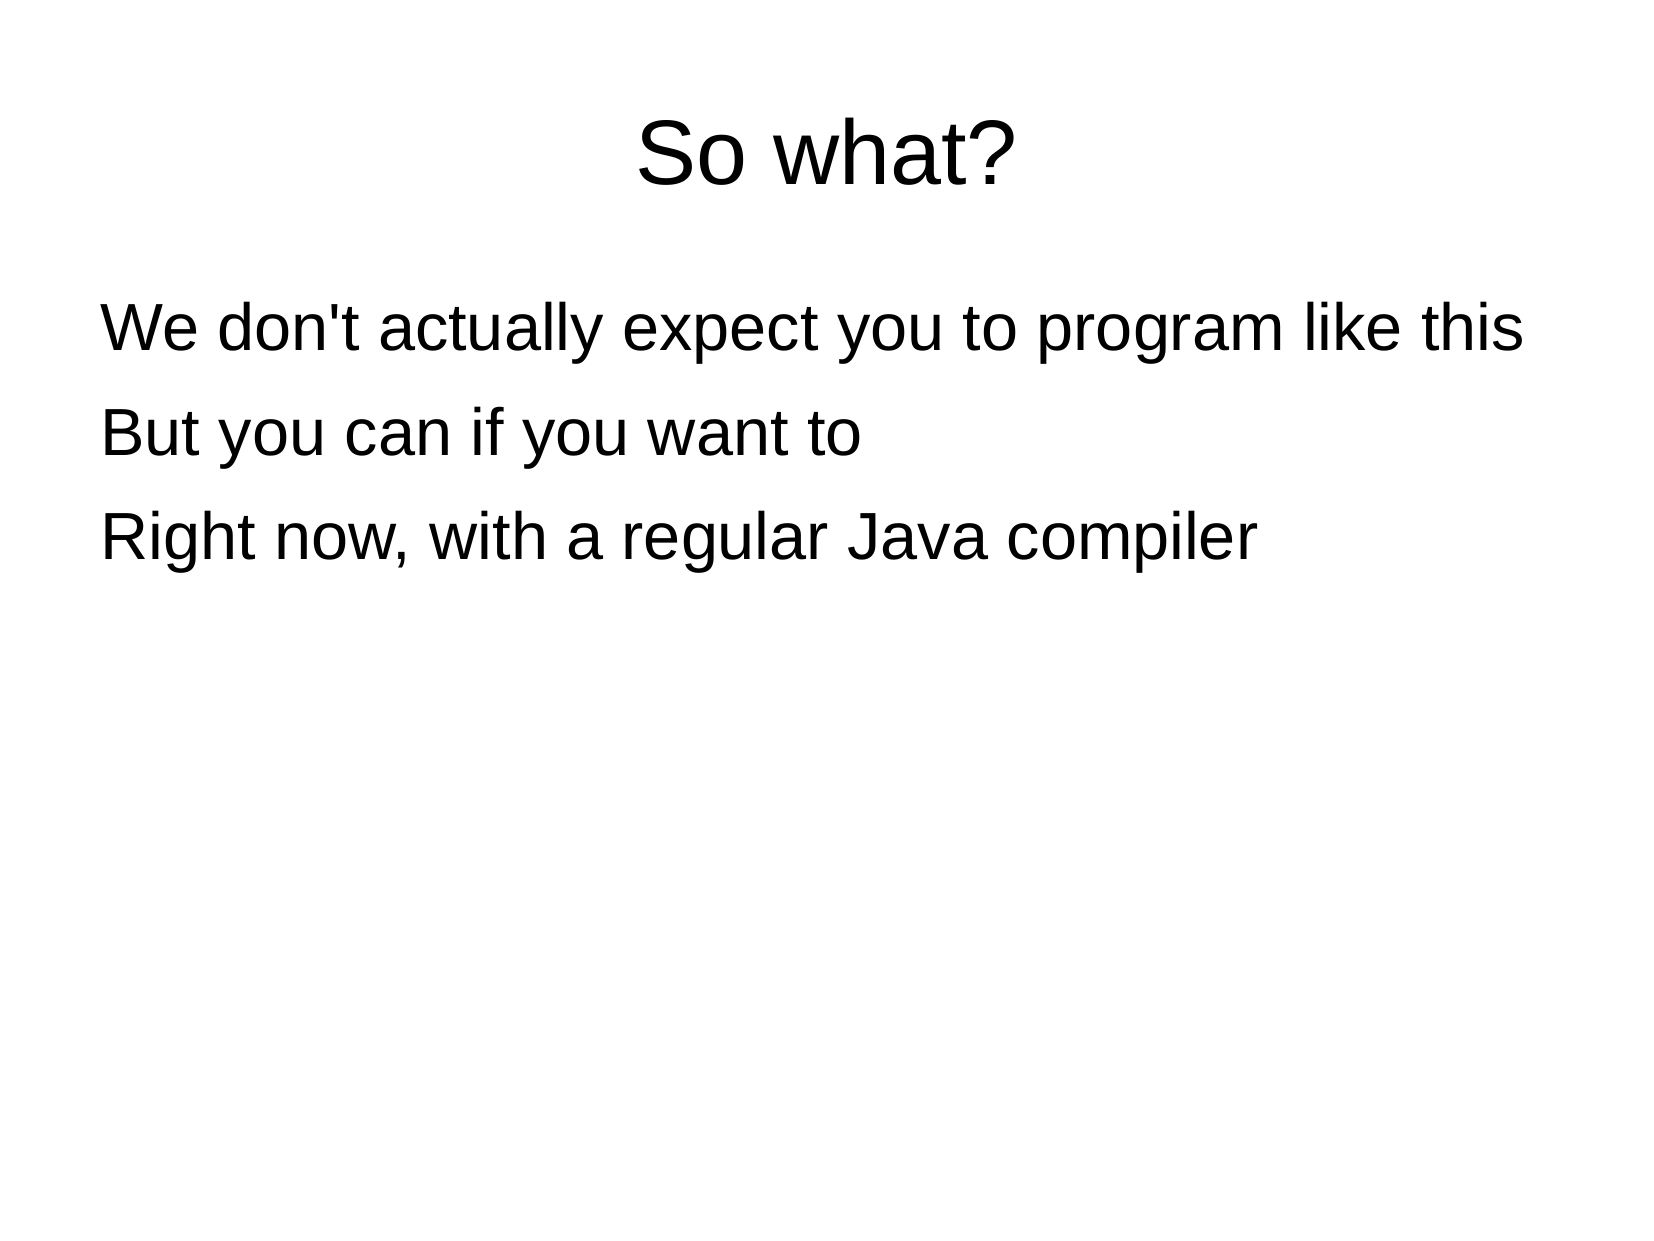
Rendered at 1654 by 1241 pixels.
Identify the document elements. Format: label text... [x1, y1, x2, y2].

title So what? [82, 56, 1571, 250]
list We don't actually expect you to program like this But you can if you want to Right now, with a regular Java compiler [82, 290, 1571, 1094]
